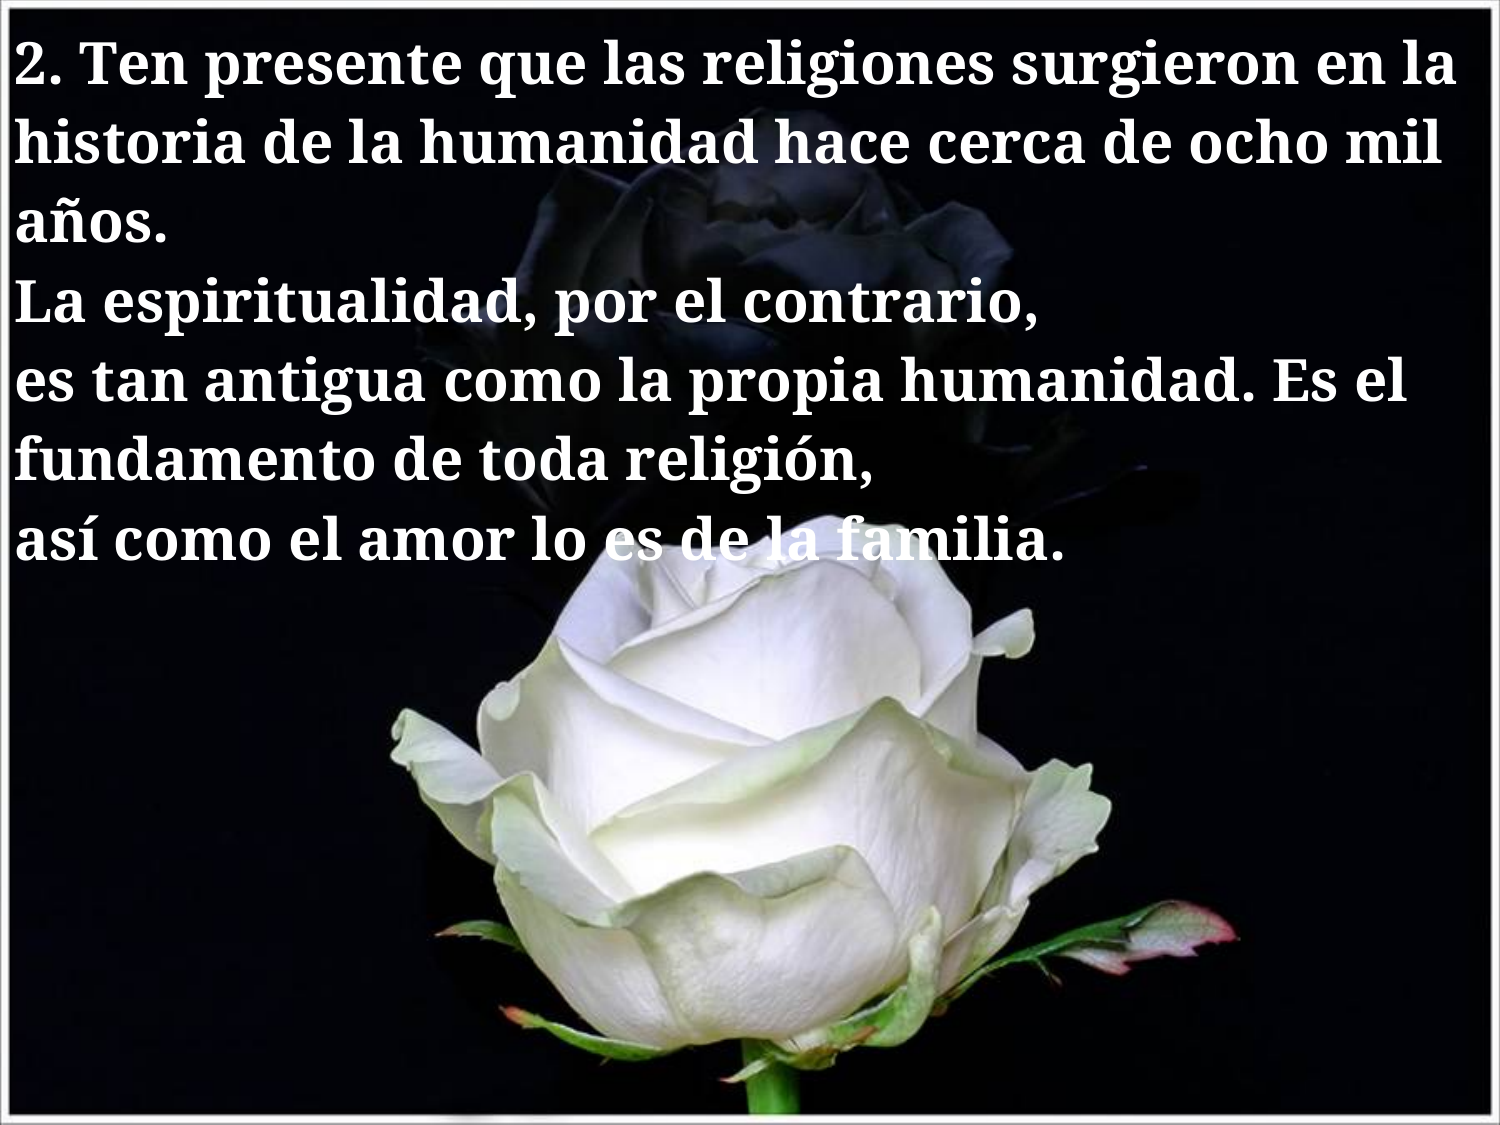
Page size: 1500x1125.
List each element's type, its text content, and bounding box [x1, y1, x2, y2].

picture [0, 0, 1500, 14]
picture [300, 532, 310, 541]
text_box 2. Ten presente que las religiones surgieron en la historia de la humanidad hace cerca de ocho mil años. La espiritualidad, por el contrario, es tan antigua como la propia humanidad. Es el fundamento de toda religión, así como el amor lo es de la familia. [0, 14, 1500, 532]
picture [691, 532, 702, 556]
picture [26, 545, 34, 556]
picture [156, 532, 168, 557]
picture [615, 532, 625, 541]
picture [729, 532, 739, 541]
picture [369, 545, 377, 556]
picture [798, 545, 806, 556]
picture [249, 532, 261, 557]
picture [462, 532, 474, 557]
picture [872, 545, 880, 556]
picture [0, 532, 1500, 1125]
picture [564, 532, 576, 557]
picture [1026, 545, 1034, 556]
